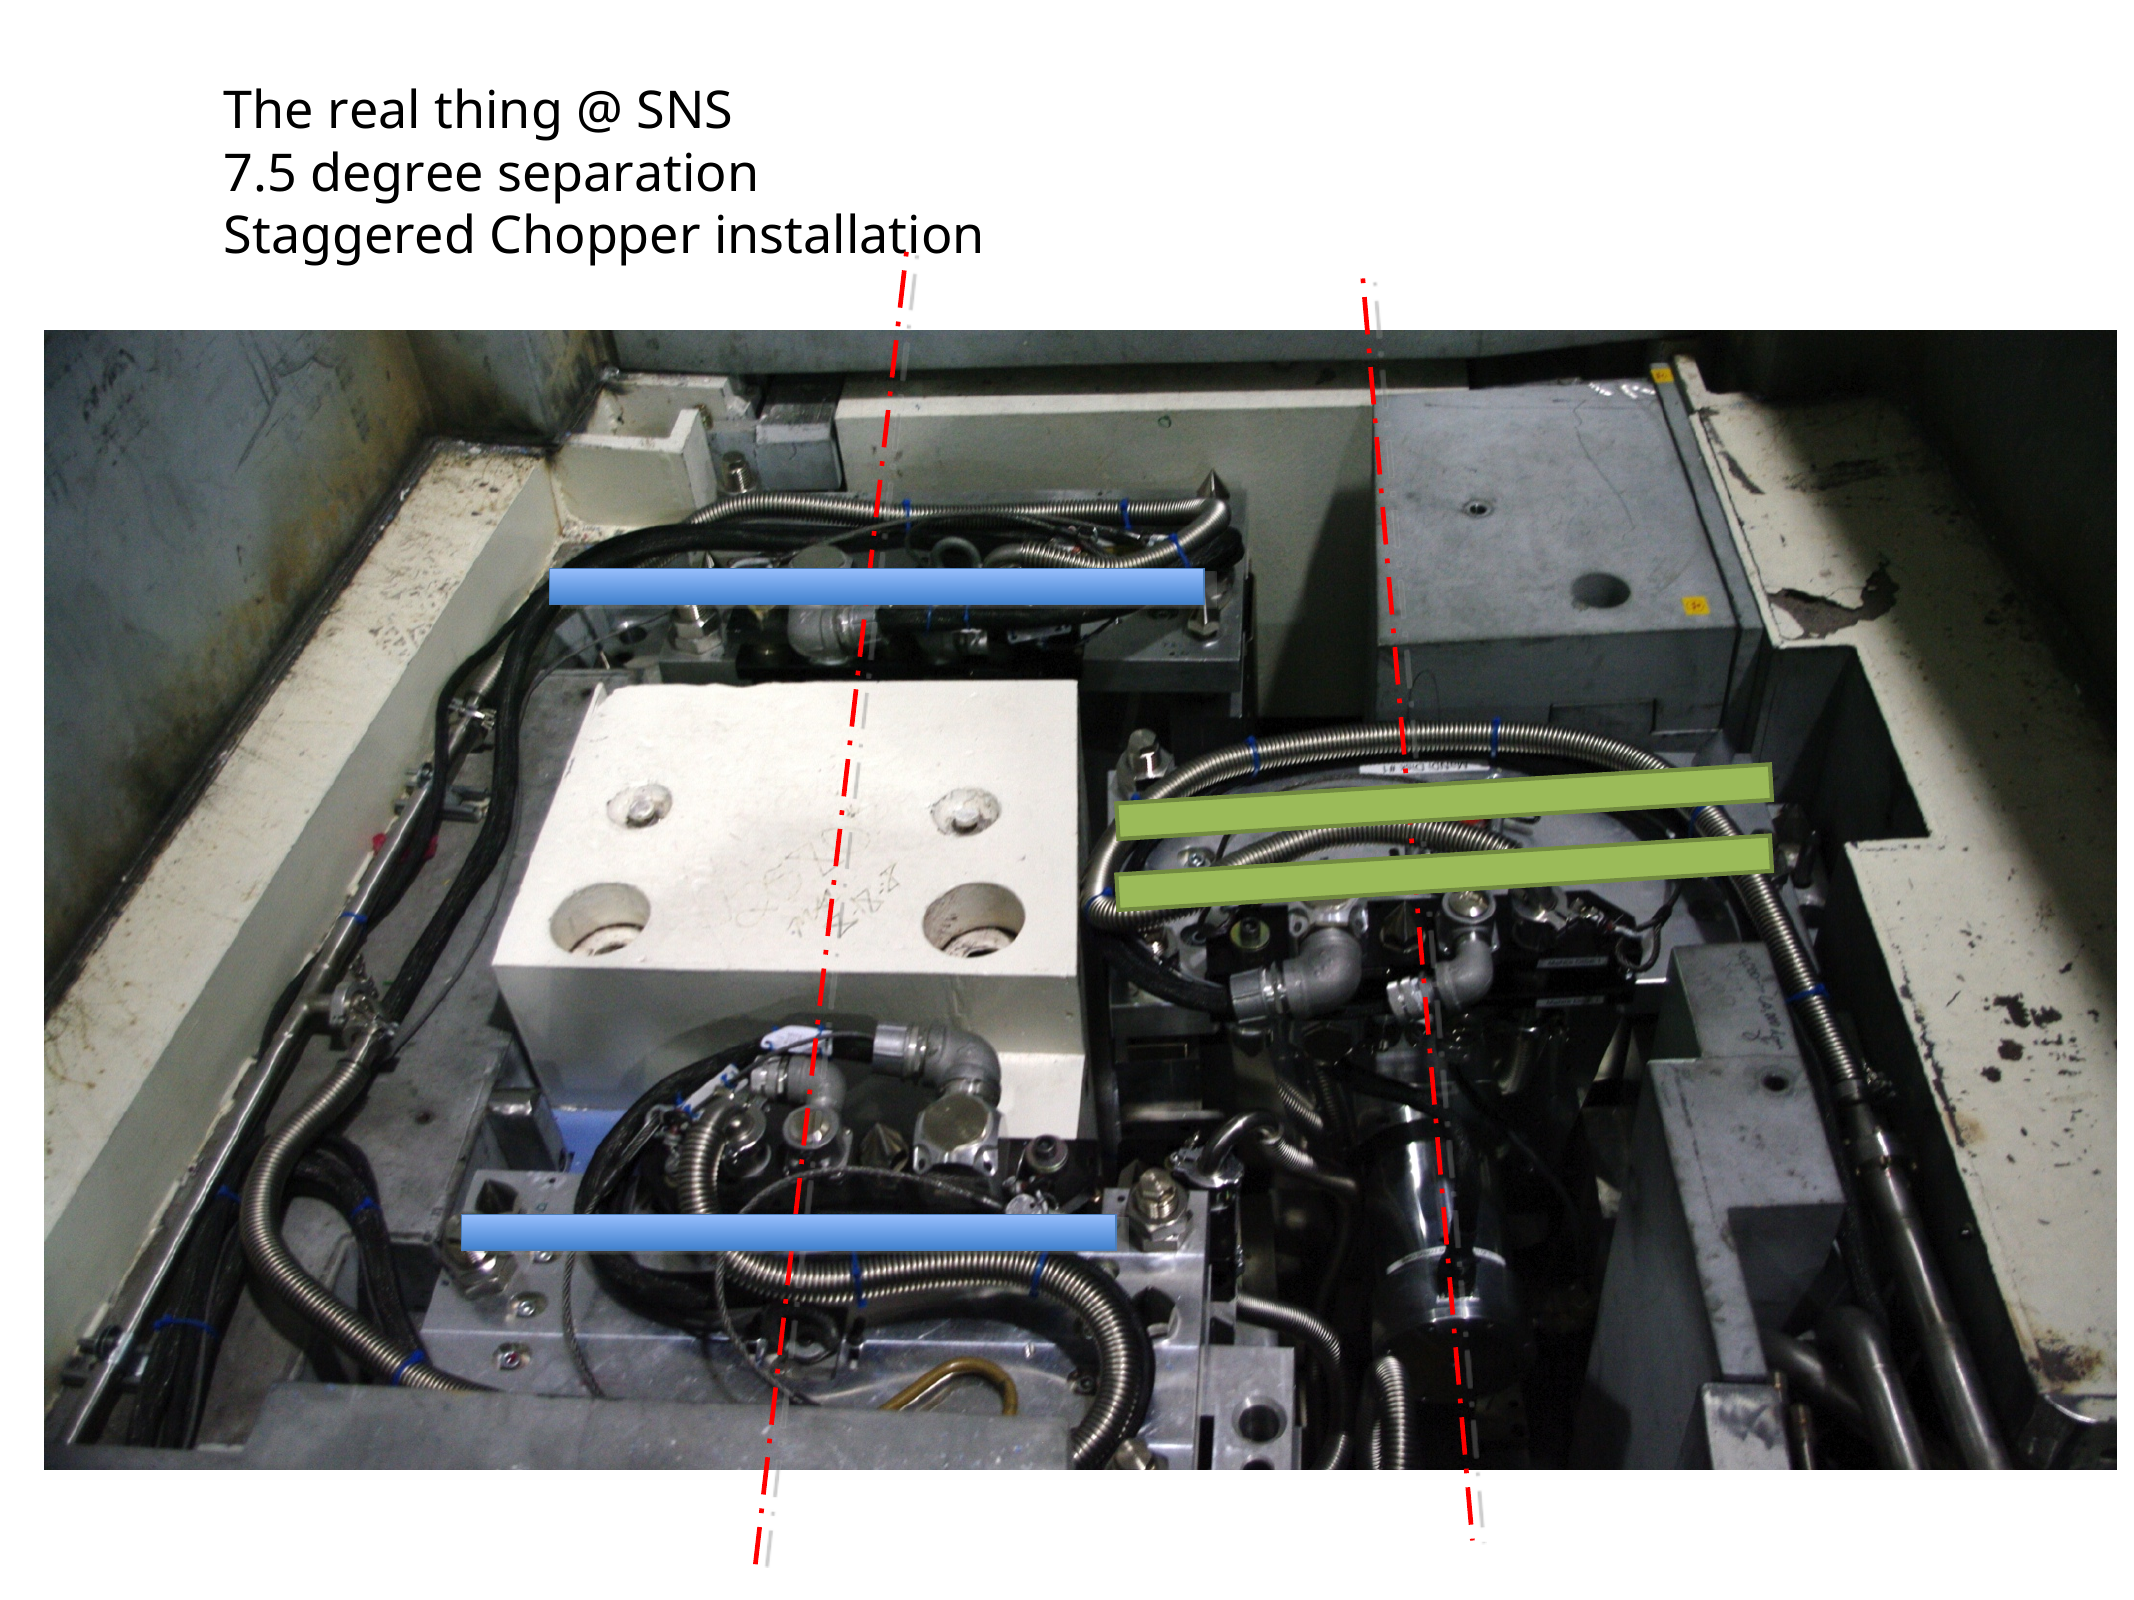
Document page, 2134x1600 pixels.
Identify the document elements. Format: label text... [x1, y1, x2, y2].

title The real thing @ SNS 7.5 degree separation Staggered Chopper installation [208, 0, 2027, 330]
text_box [44, 330, 2117, 1470]
